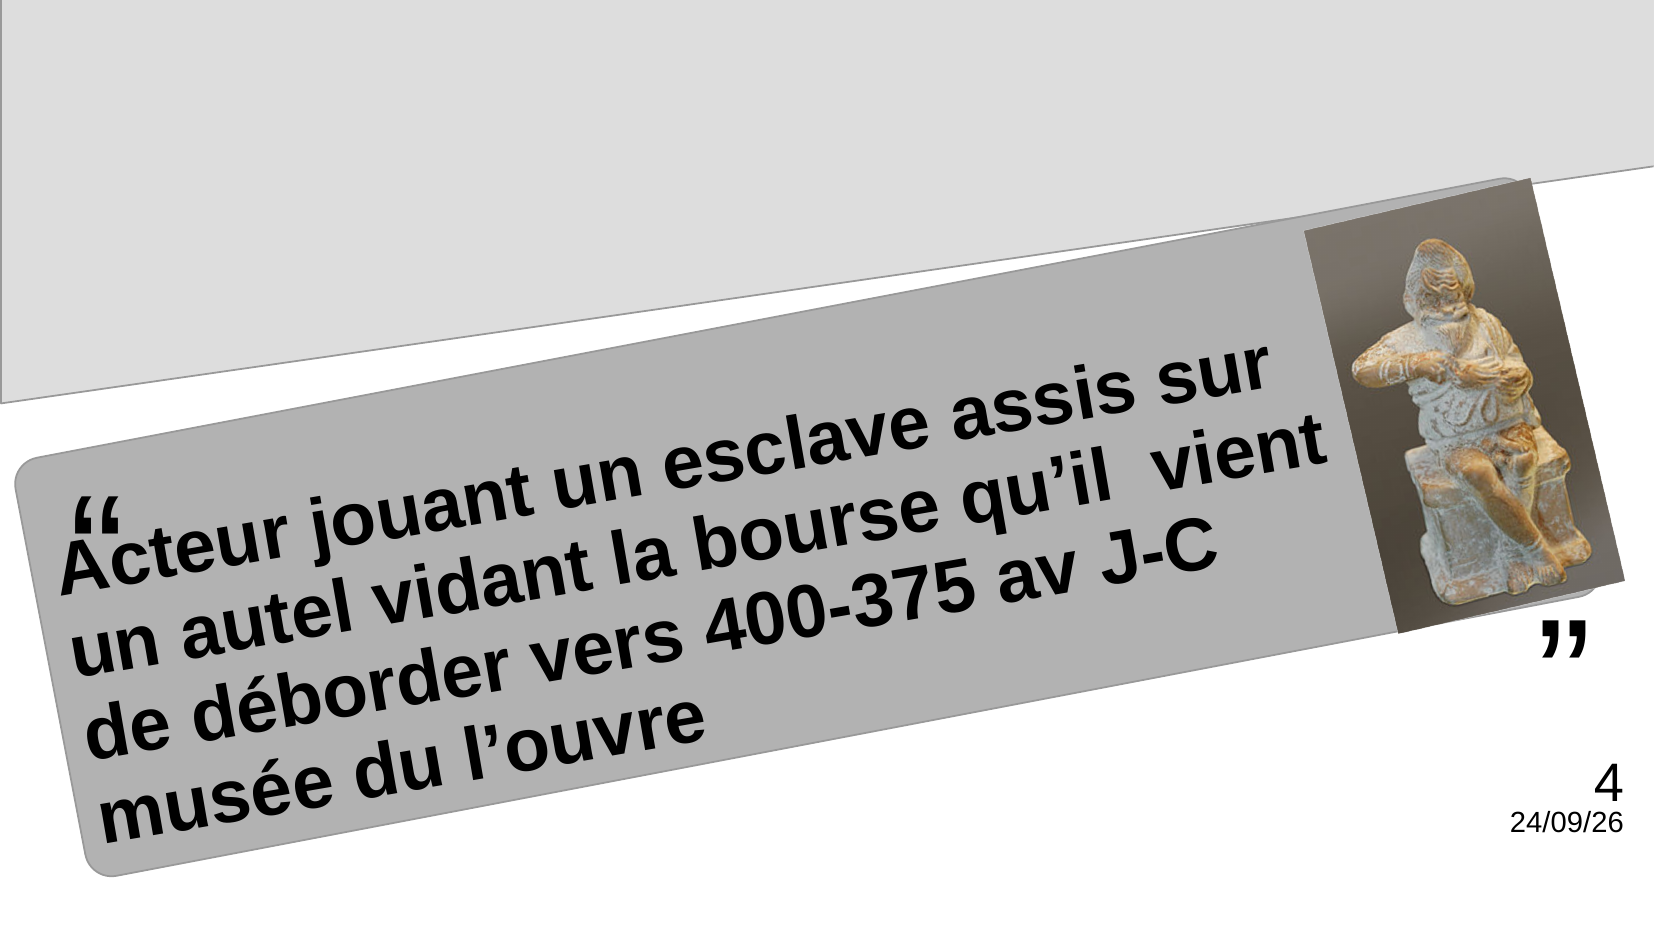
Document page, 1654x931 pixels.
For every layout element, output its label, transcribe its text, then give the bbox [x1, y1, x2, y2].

picture [1303, 177, 1625, 634]
title Acteur jouant un esclave assis sur un autel vidant la bourse qu’il vient de déborder vers 400-375 av J-C musée du l’ouvre [0, 29, 1427, 931]
